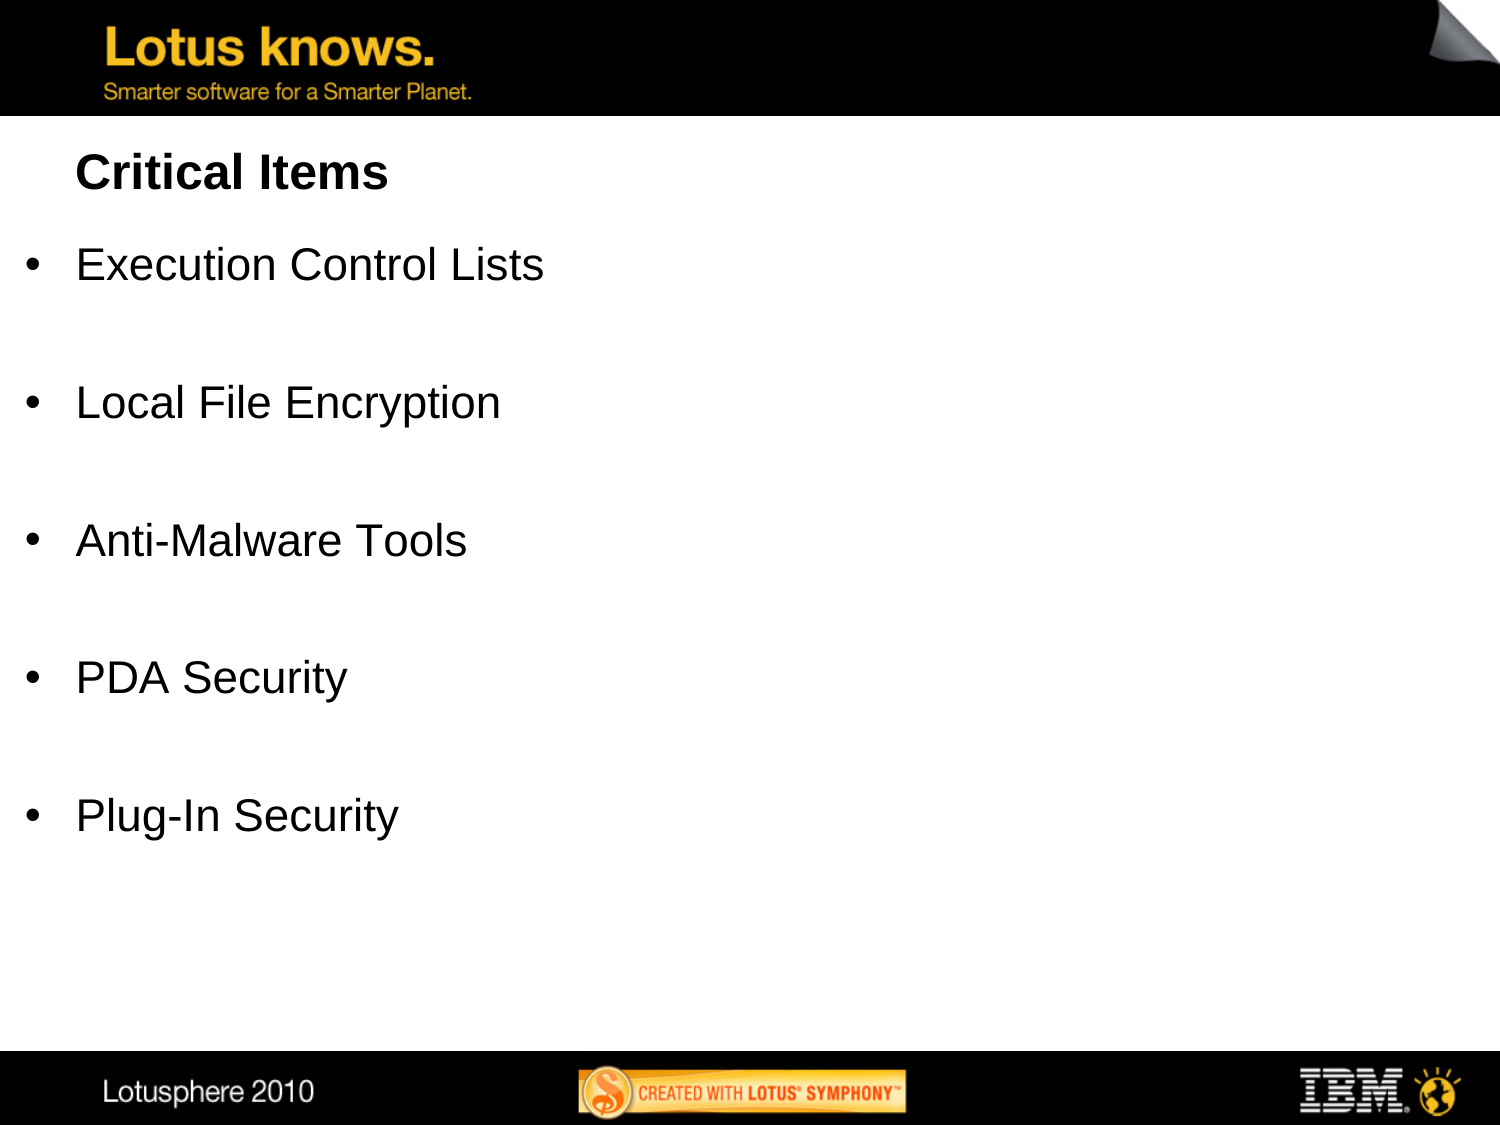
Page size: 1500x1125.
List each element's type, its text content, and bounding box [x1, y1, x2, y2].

picture [0, 0, 1500, 114]
list Execution Control Lists Local File Encryption Anti-Malware Tools PDA Security Plug-In Security [24, 237, 1476, 1026]
title Critical Items [74, 137, 1475, 200]
picture [0, 1053, 1500, 1125]
